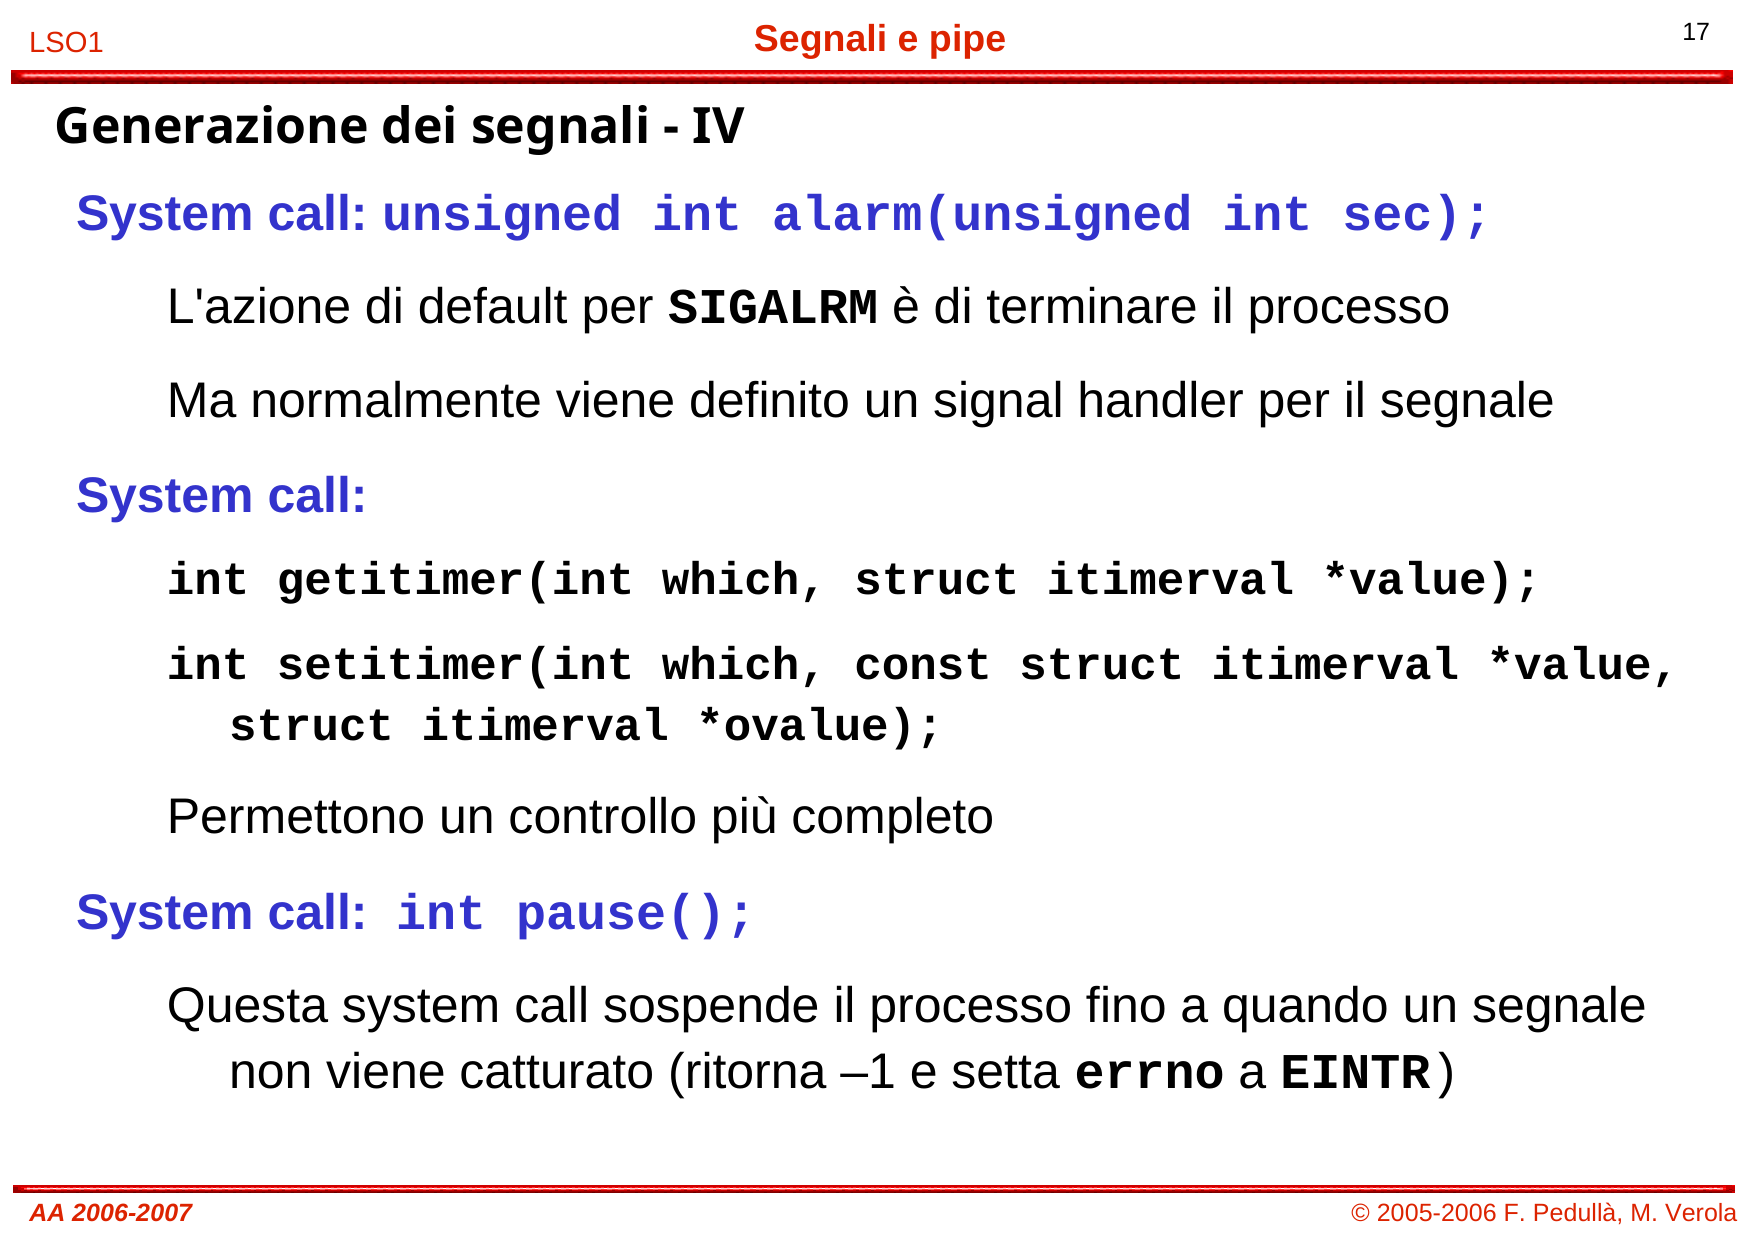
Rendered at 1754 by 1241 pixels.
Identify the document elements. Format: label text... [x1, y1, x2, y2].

title Generazione dei segnali - IV [40, 78, 1714, 174]
list System call: unsigned int alarm(unsigned int sec); L'azione di default per SIGALRM è di terminare il processo Ma normalmente viene definito un signal handler per il segnale System call: int getitimer(int which, struct itimerval *value); int setitimer(int which, const struct itimerval *value, struct itimerval *ovalue); Permettono un controllo più completo System call: int pause(); Questa system call sospende il processo fino a quando un segnale non viene catturato (ritorna –1 e setta errno a EINTR) [58, 177, 1754, 1200]
picture [13, 1185, 58, 1193]
picture [11, 70, 1733, 84]
